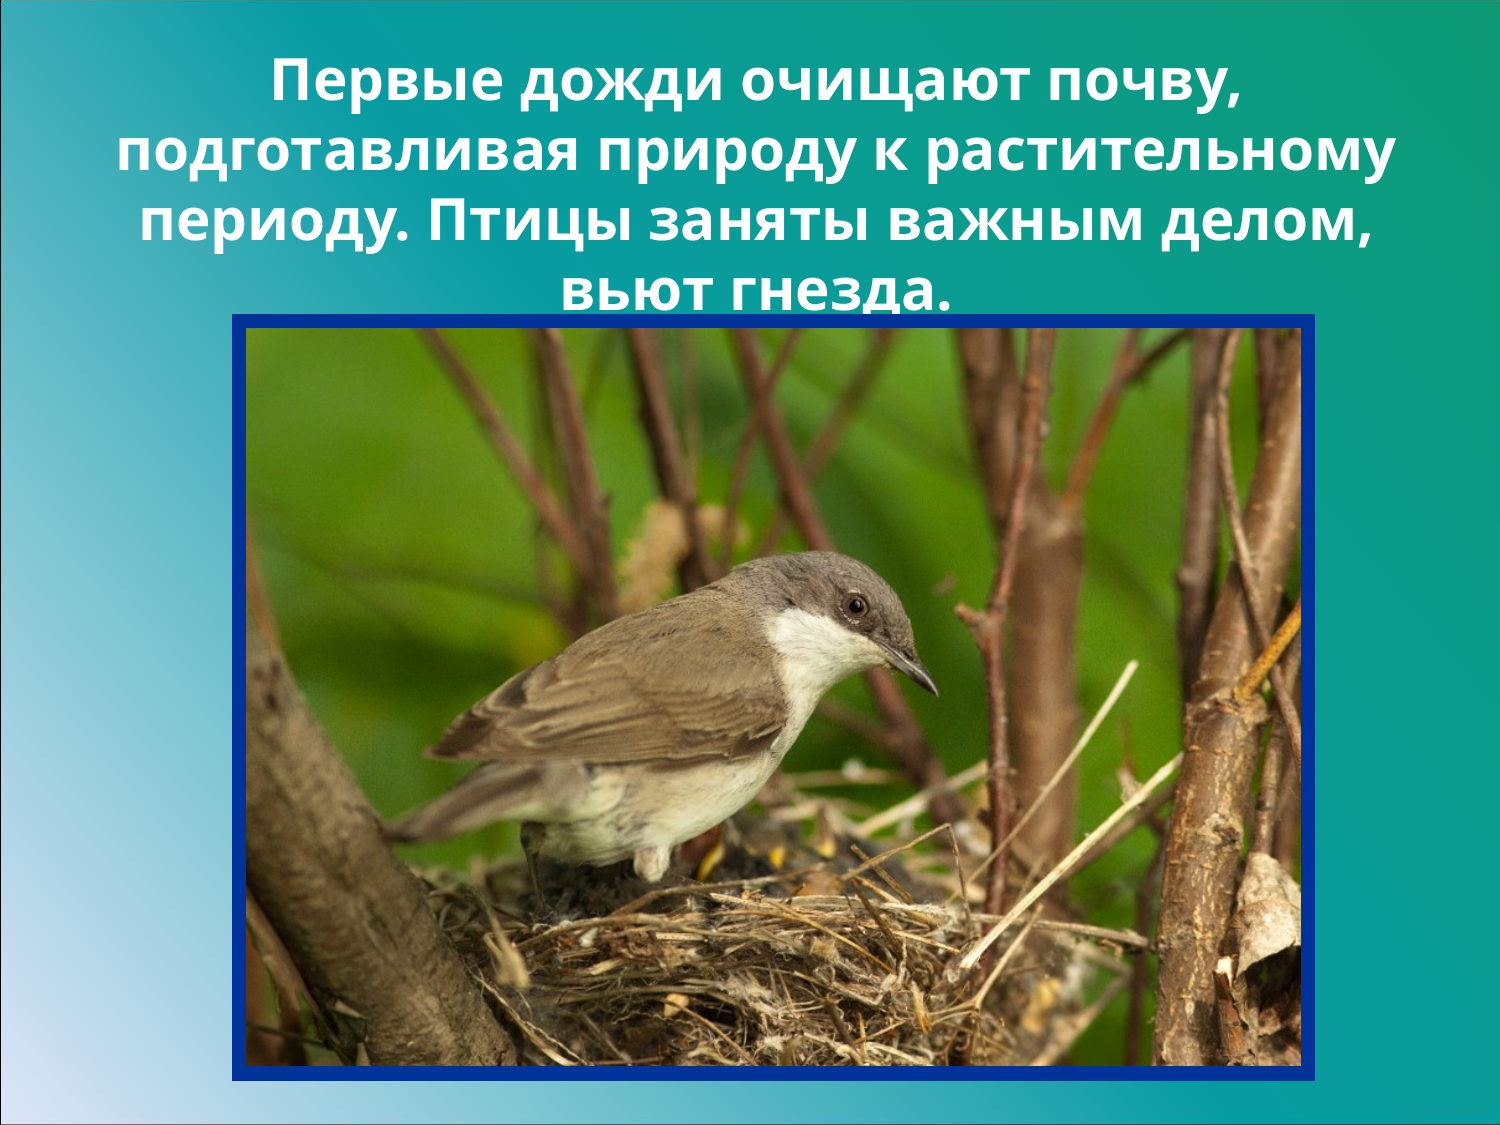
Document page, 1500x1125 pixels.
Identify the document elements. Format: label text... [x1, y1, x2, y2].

picture [246, 328, 1301, 1067]
title Первые дожди очищают почву, подготавливая природу к растительному периоду. Птицы заняты важным делом, вьют гнезда. [75, 35, 1438, 293]
